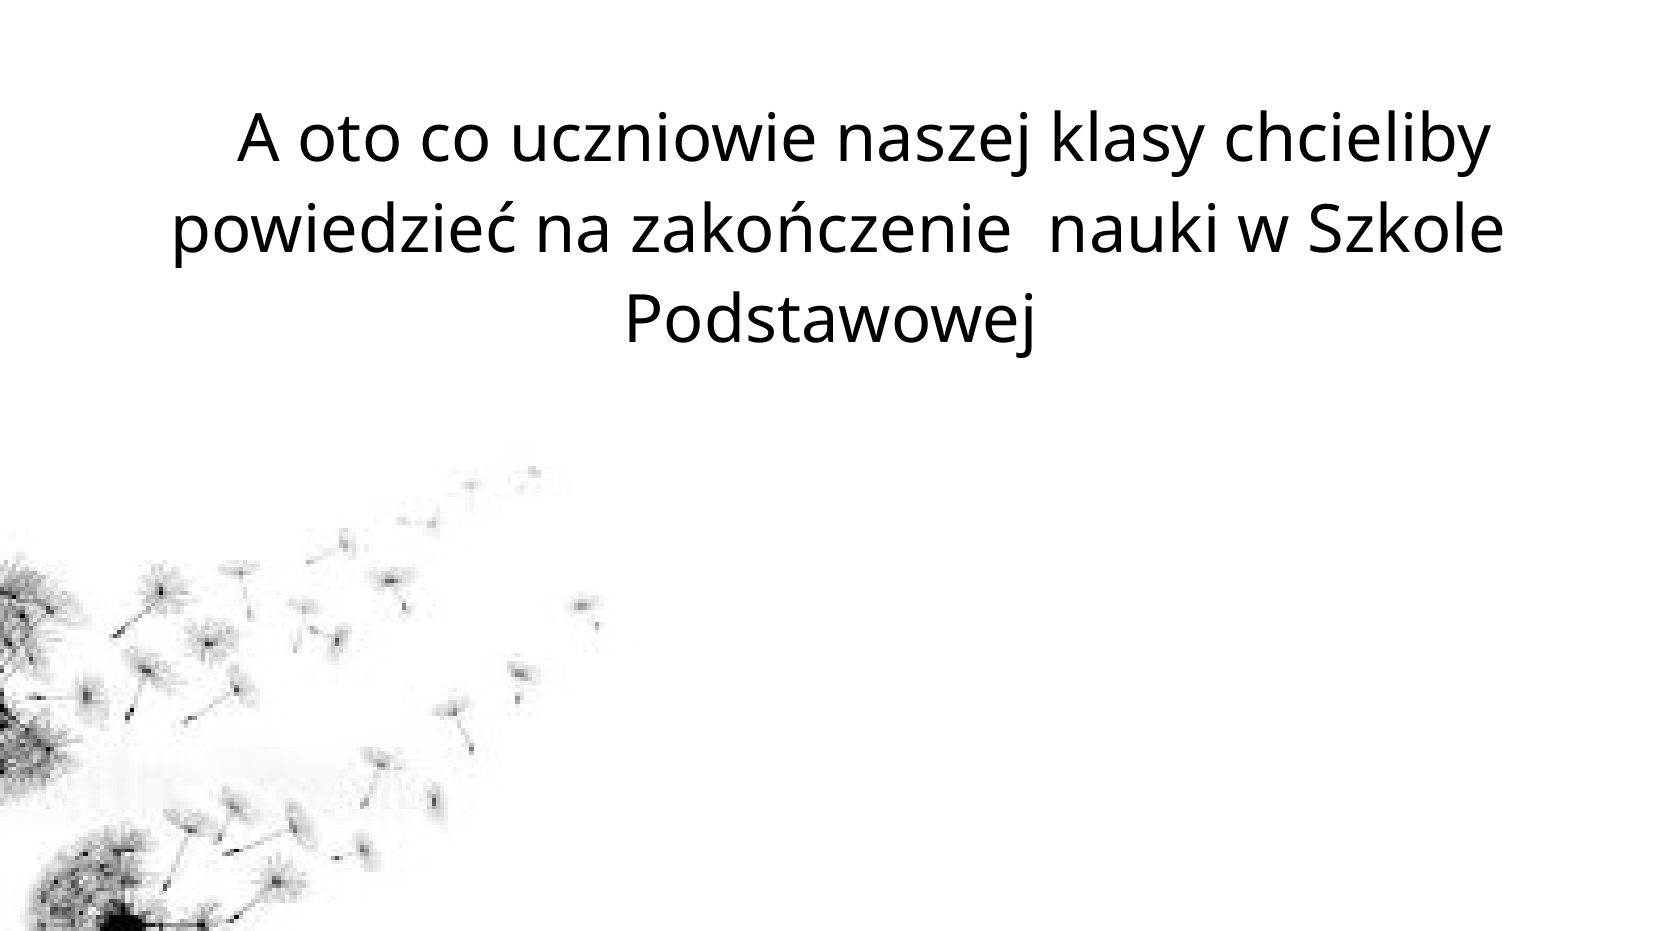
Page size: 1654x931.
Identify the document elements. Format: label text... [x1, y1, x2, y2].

picture [0, 404, 646, 931]
list A oto co uczniowie naszej klasy chcieliby powiedzieć na zakończenie nauki w Szkole Podstawowej [60, 90, 1549, 630]
